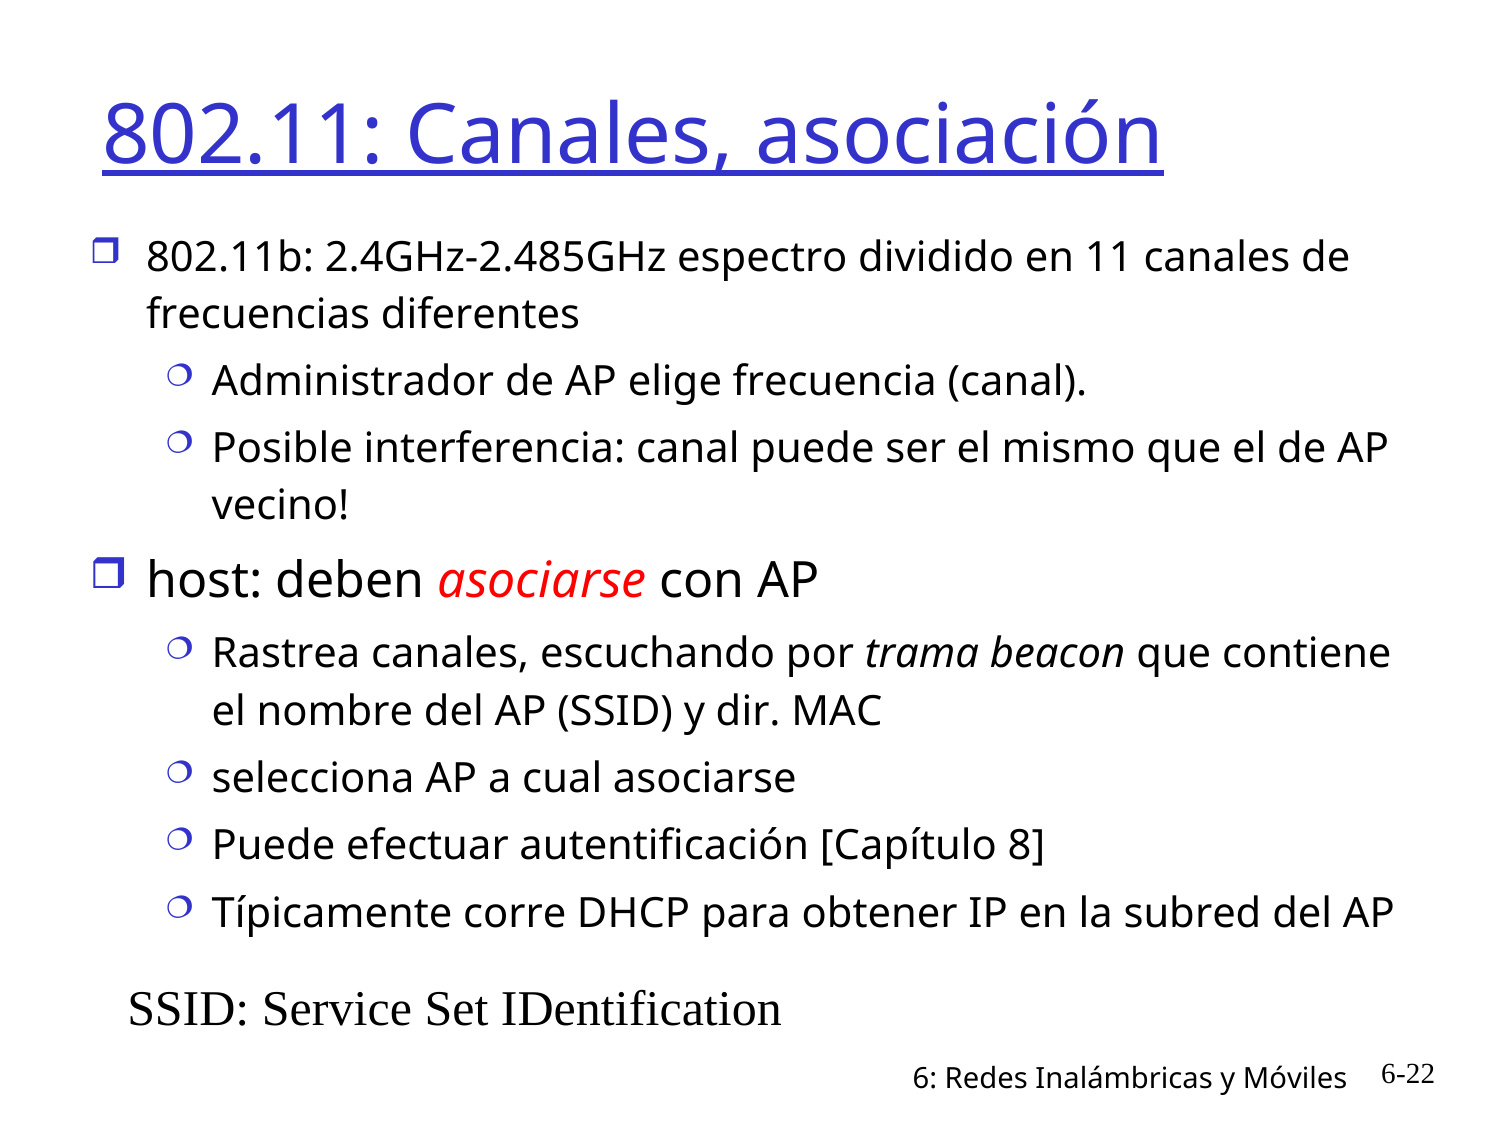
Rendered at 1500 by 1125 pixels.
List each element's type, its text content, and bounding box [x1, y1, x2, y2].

list 802.11b: 2.4GHz-2.485GHz espectro dividido en 11 canales de frecuencias diferentes Administrador de AP elige frecuencia (canal). Posible interferencia: canal puede ser el mismo que el de AP vecino! host: deben asociarse con AP Rastrea canales, escuchando por trama beacon que contiene el nombre del AP (SSID) y dir. MAC selecciona AP a cual asociarse Puede efectuar autentificación [Capítulo 8] Típicamente corre DHCP para obtener IP en la subred del AP [75, 218, 1426, 982]
title 802.11: Canales, asociación [87, 37, 1363, 218]
text_box SSID: Service Set IDentification [112, 968, 798, 1044]
